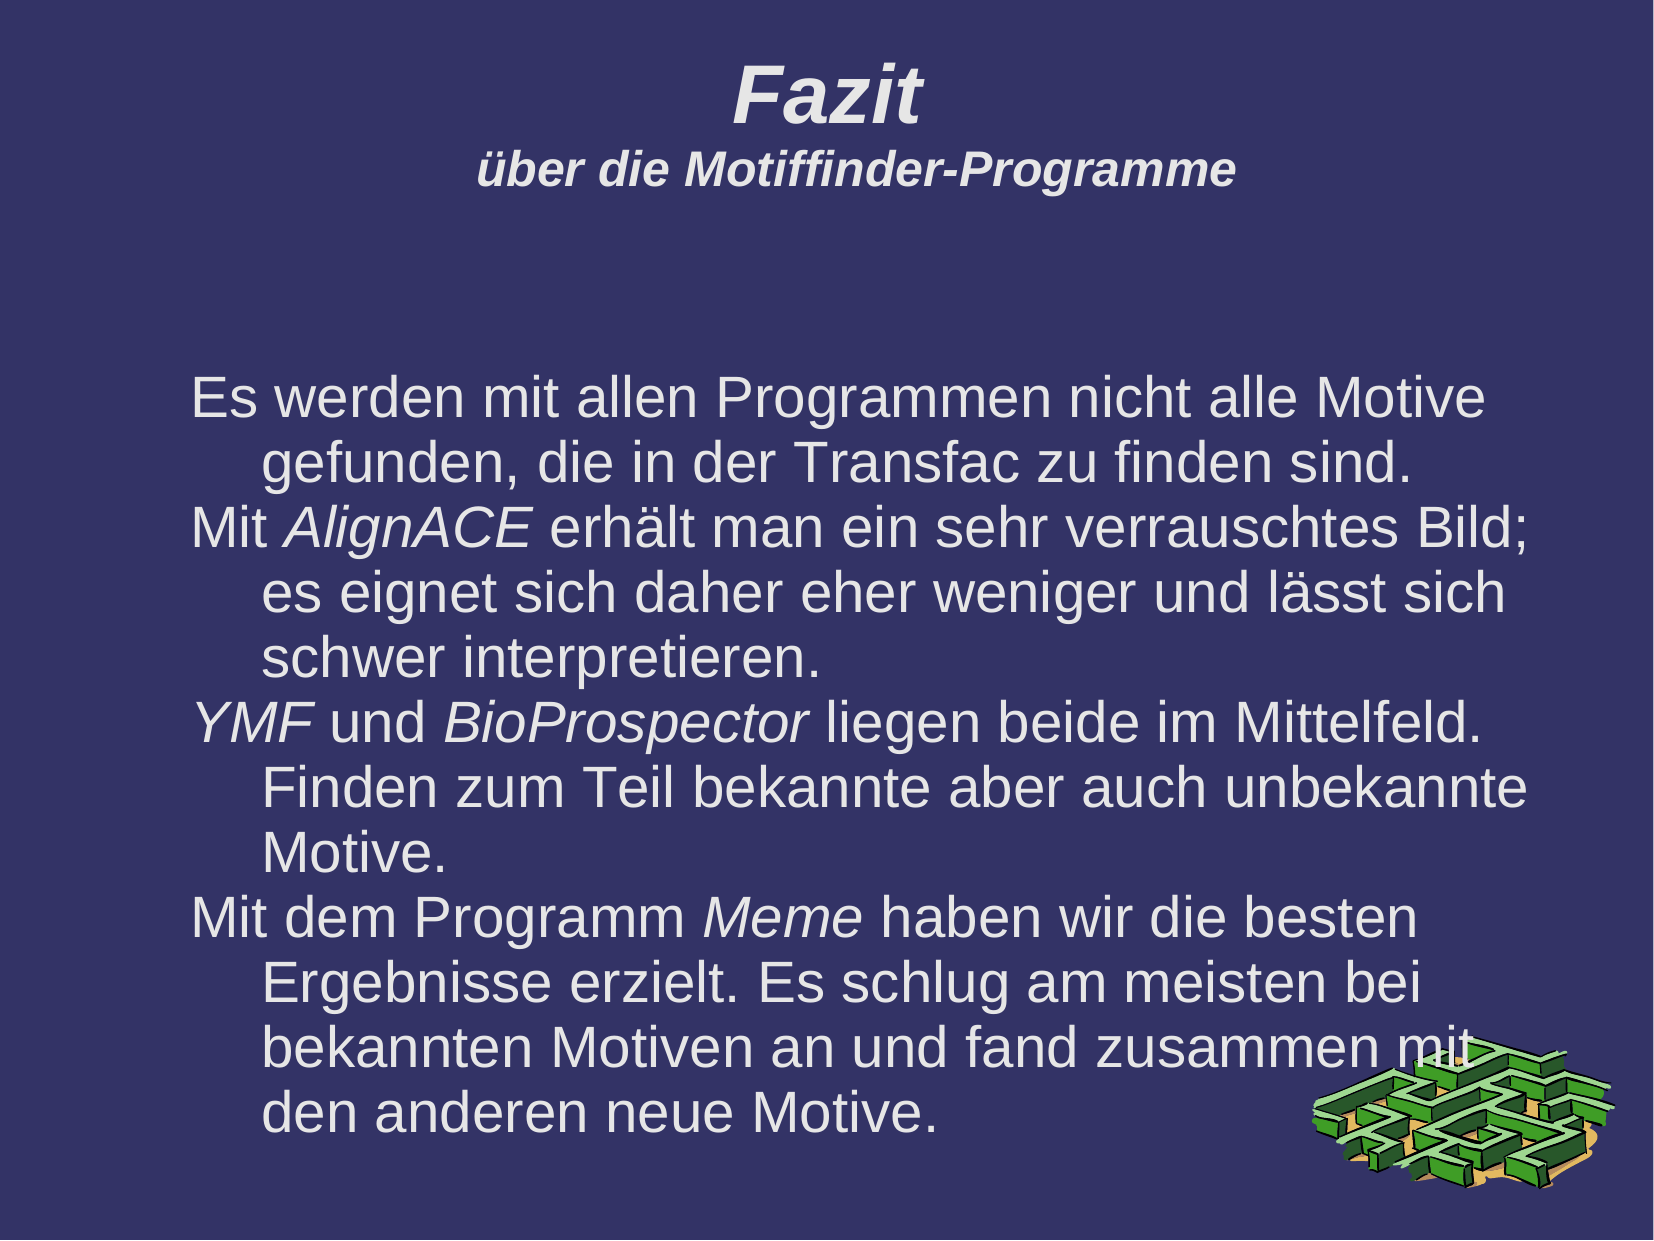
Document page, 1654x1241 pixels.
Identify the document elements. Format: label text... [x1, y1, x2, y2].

title Fazit über die Motiffinder-Programme [121, 19, 1534, 227]
list Es werden mit allen Programmen nicht alle Motive gefunden, die in der Transfac zu finden sind. Mit AlignACE erhält man ein sehr verrauschtes Bild; es eignet sich daher eher weniger und lässt sich schwer interpretieren. YMF und BioProspector liegen beide im Mittelfeld. Finden zum Teil bekannte aber auch unbekannte Motive. Mit dem Programm Meme haben wir die besten Ergebnisse erzielt. Es schlug am meisten bei bekannten Motiven an und fand zusammen mit den anderen neue Motive. [178, 364, 1570, 1147]
